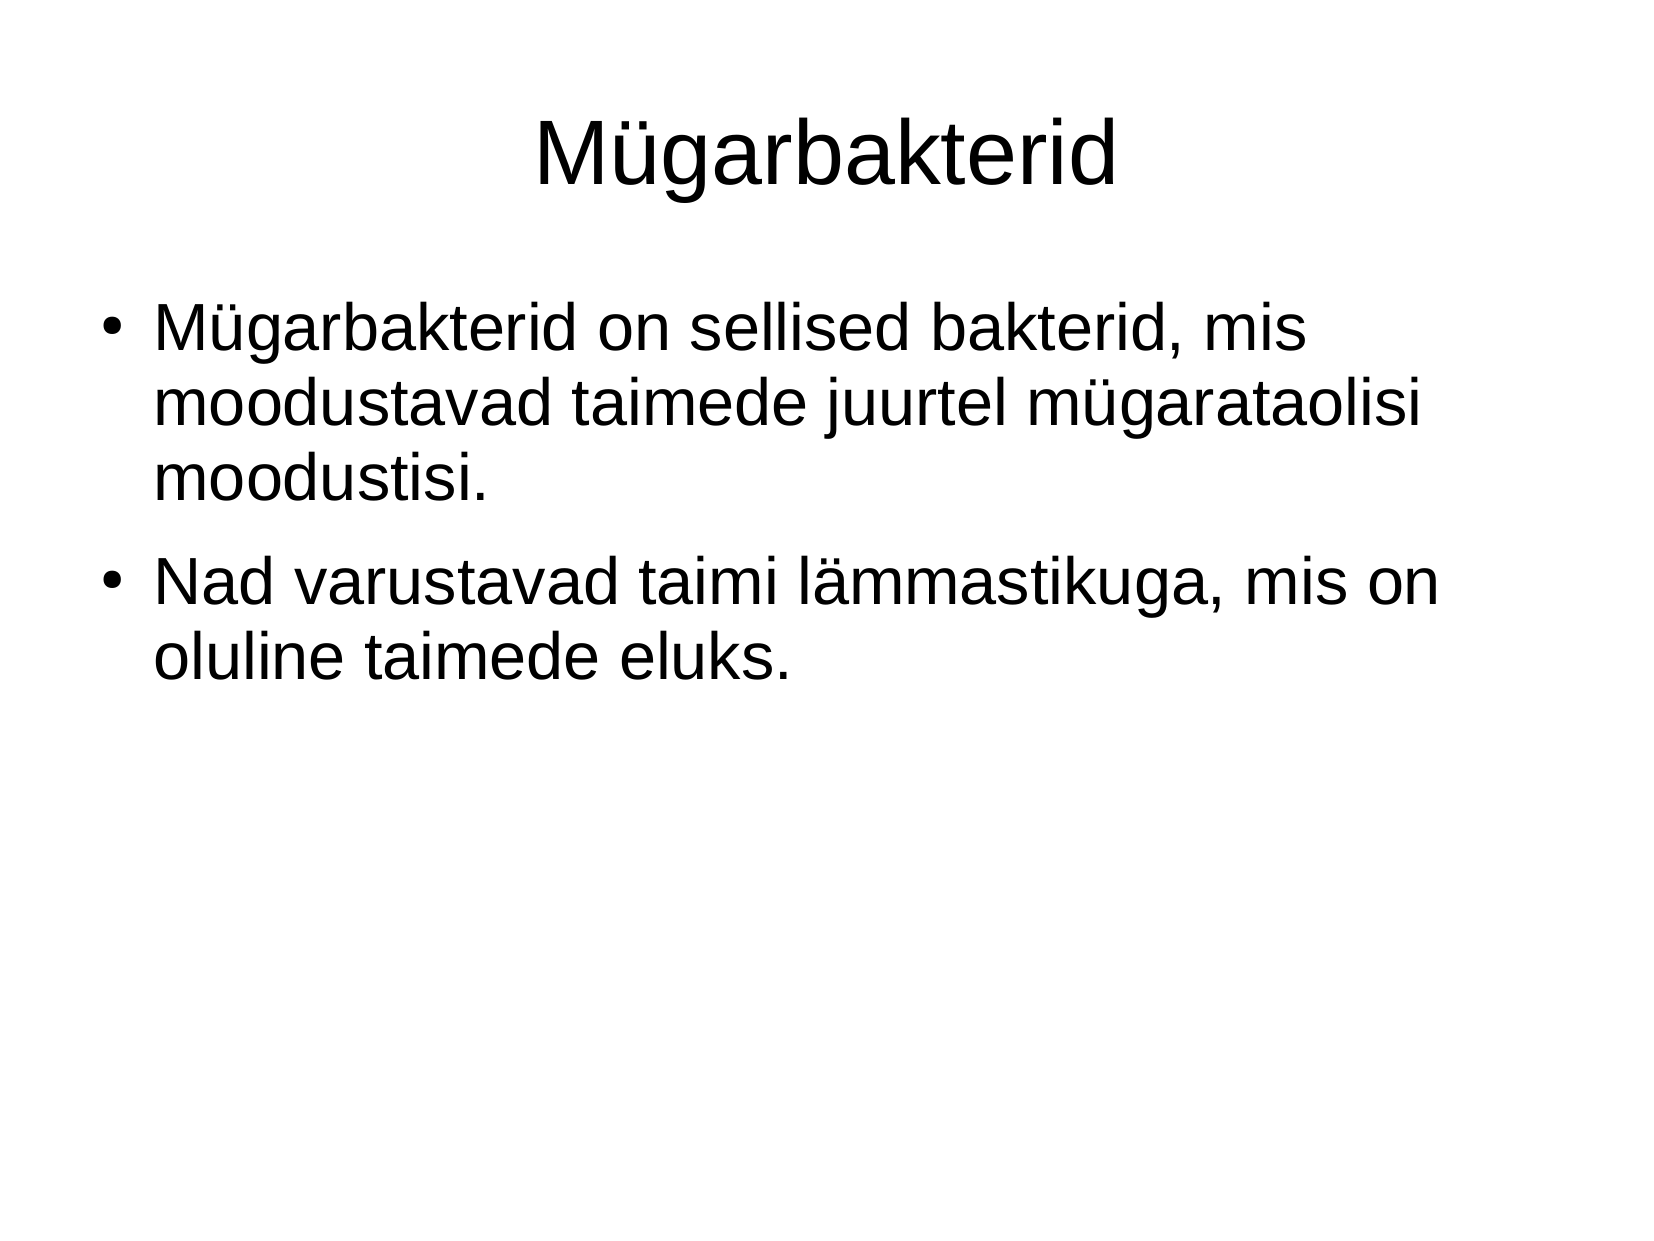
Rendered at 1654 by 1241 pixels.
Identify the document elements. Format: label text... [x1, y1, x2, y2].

title Mügarbakterid [82, 49, 1571, 257]
list Mügarbakterid on sellised bakterid, mis moodustavad taimede juurtel mügarataolisi moodustisi. Nad varustavad taimi lämmastikuga, mis on oluline taimede eluks. [82, 290, 1571, 1109]
